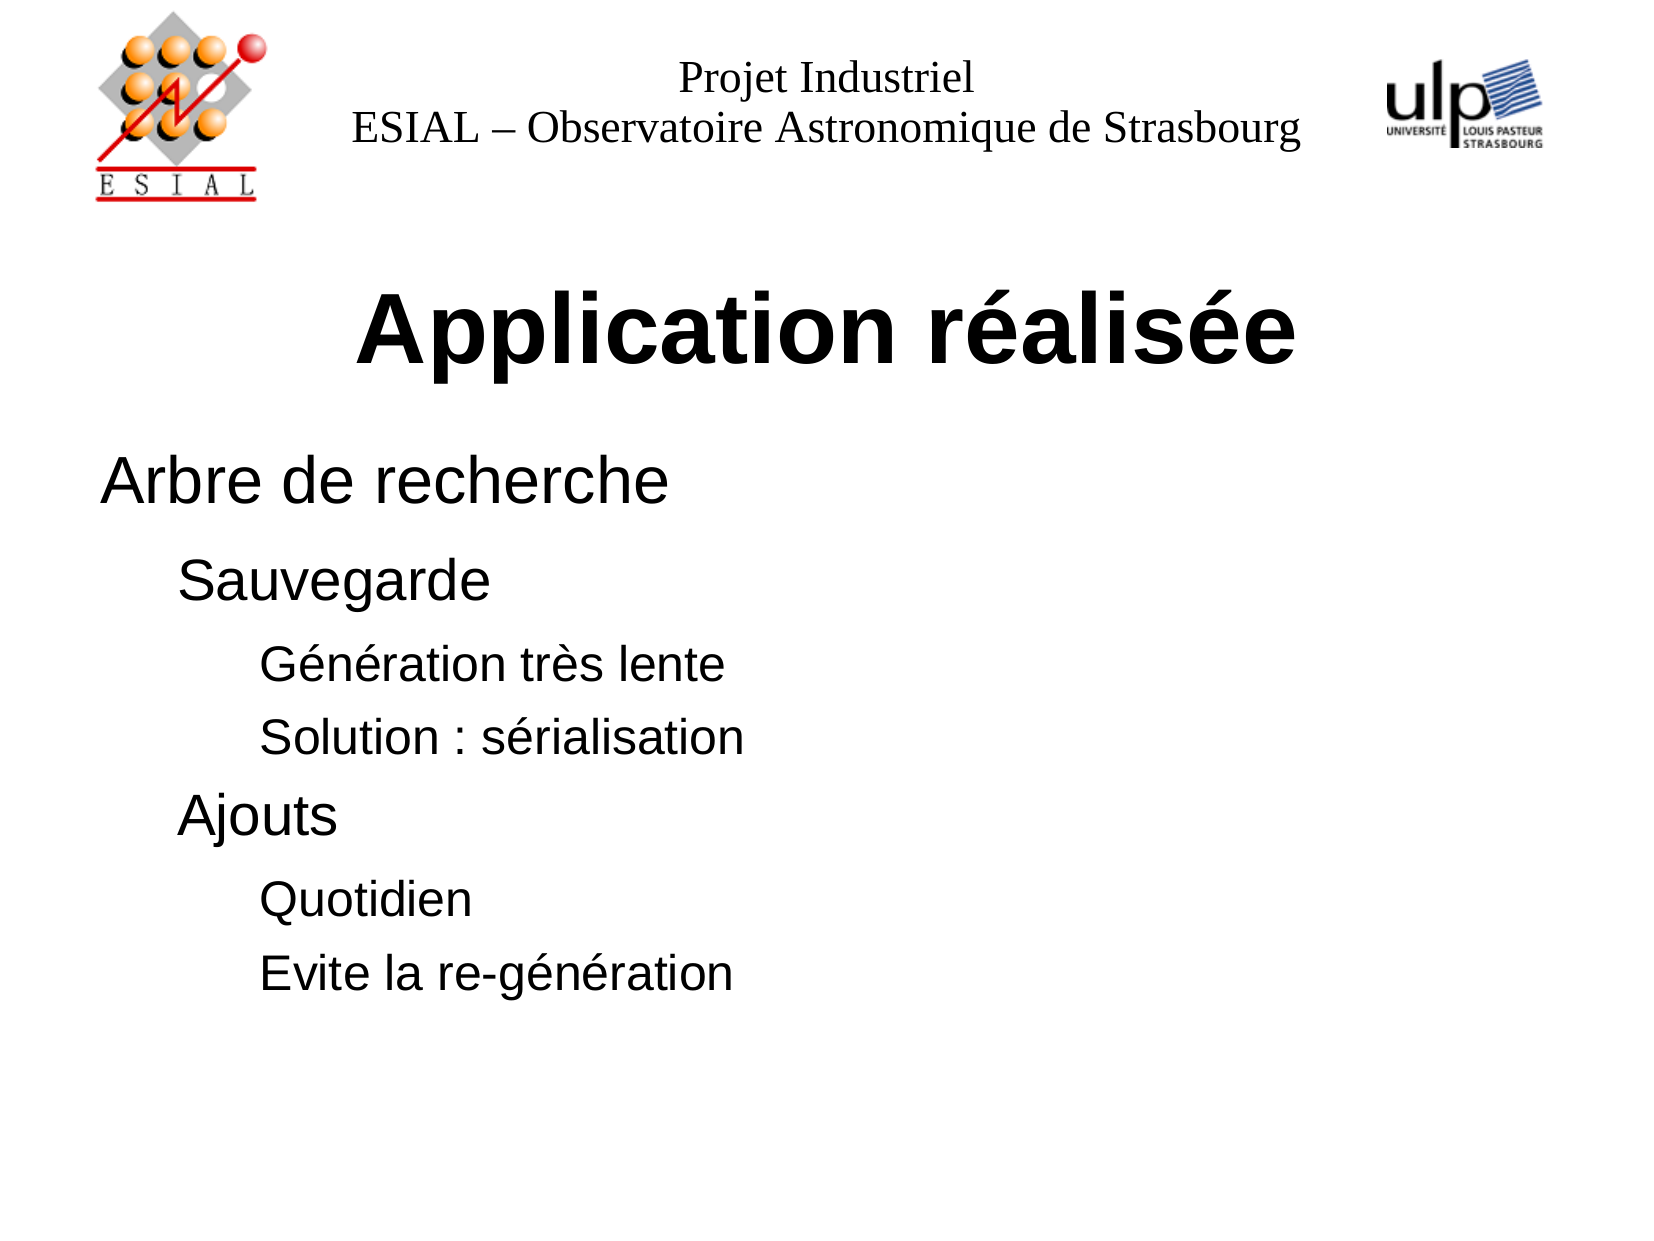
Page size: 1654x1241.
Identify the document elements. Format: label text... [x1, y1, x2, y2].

list Arbre de recherche Sauvegarde Génération très lente Solution : sérialisation Ajouts Quotidien Evite la re-génération [82, 442, 1571, 1182]
picture [88, 6, 273, 49]
title Projet Industriel ESIAL – Observatoire Astronomique de Strasbourg [82, 49, 1571, 257]
text_box Application réalisée [265, 265, 1388, 414]
